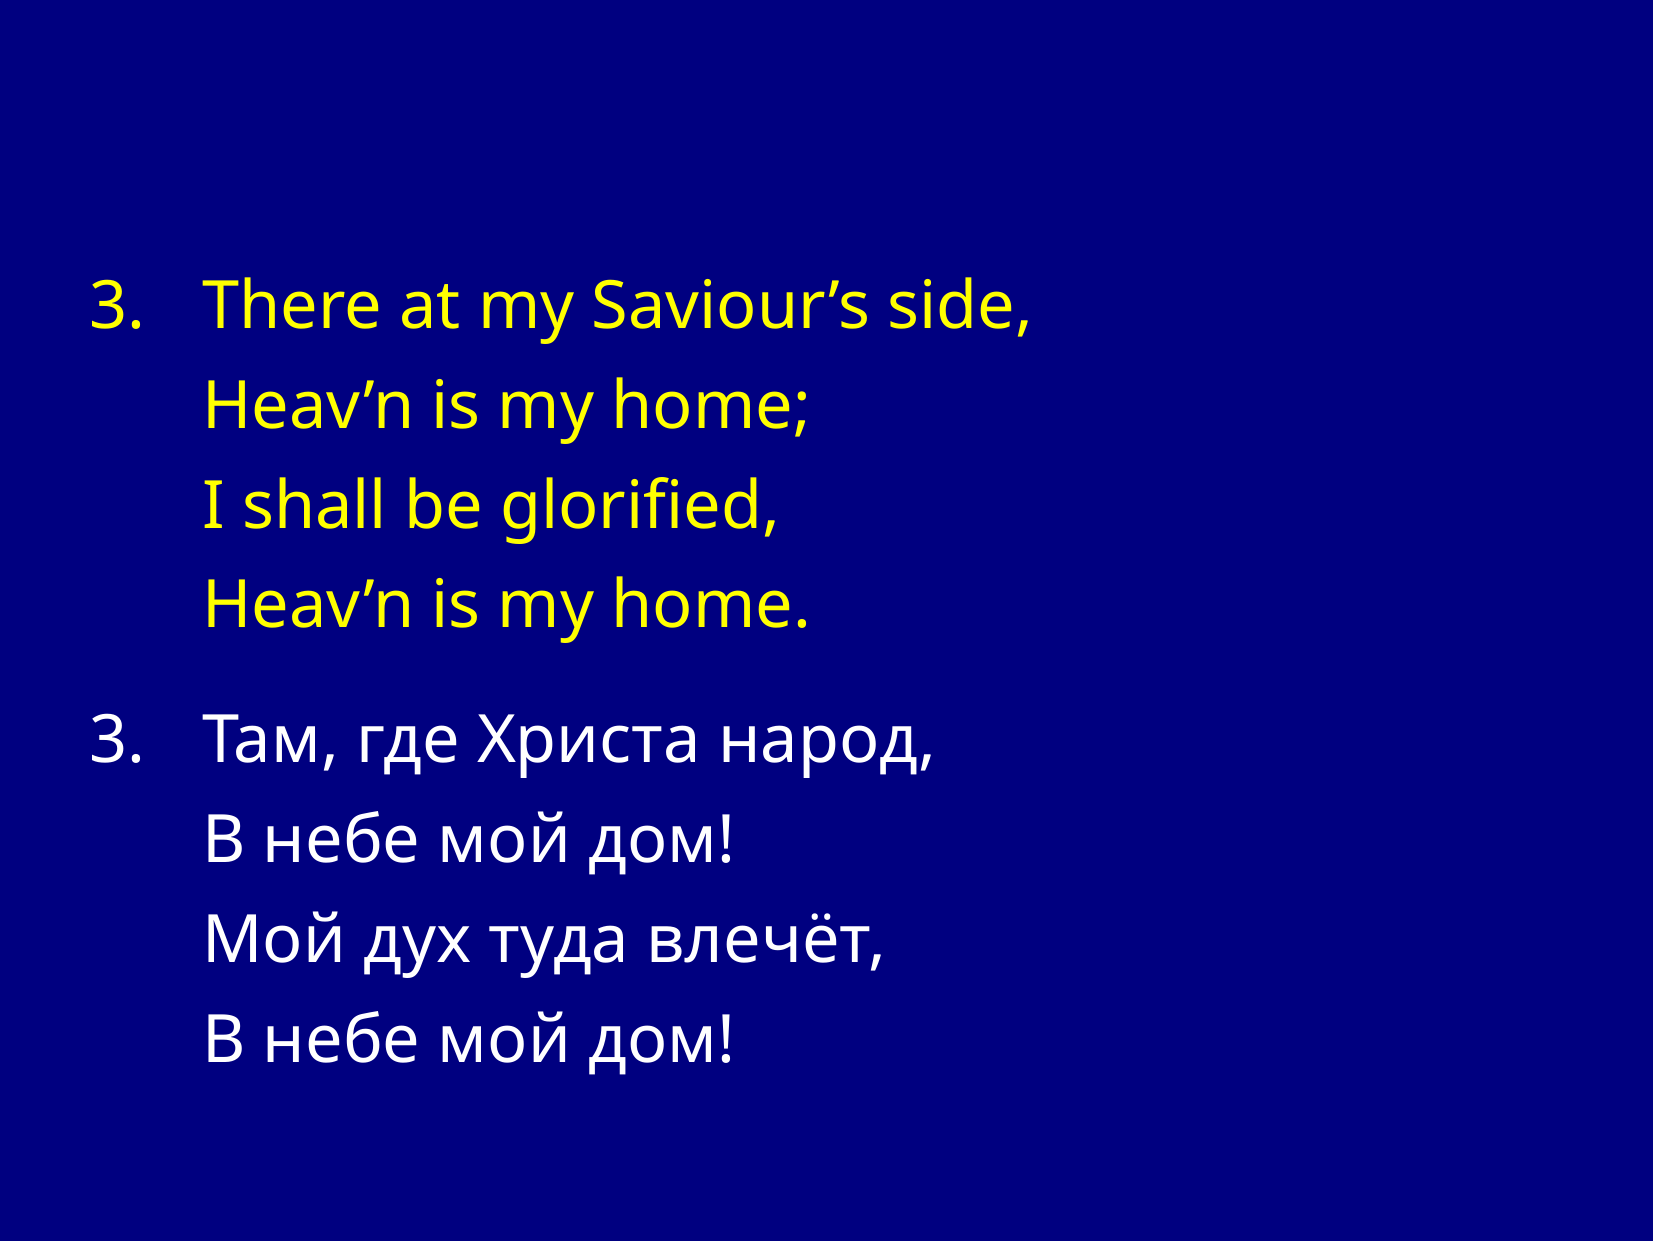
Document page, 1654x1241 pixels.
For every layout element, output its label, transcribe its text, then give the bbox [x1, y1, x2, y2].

text_box 3. There at my Saviour’s side, Heav’n is my home; I shall be glorified, Heav’n is my home. [75, 150, 1576, 638]
text_box 3. Там, где Христа народ, В небе мой дом! Мой дух туда влечёт, В небе мой дом! [75, 675, 1576, 1163]
